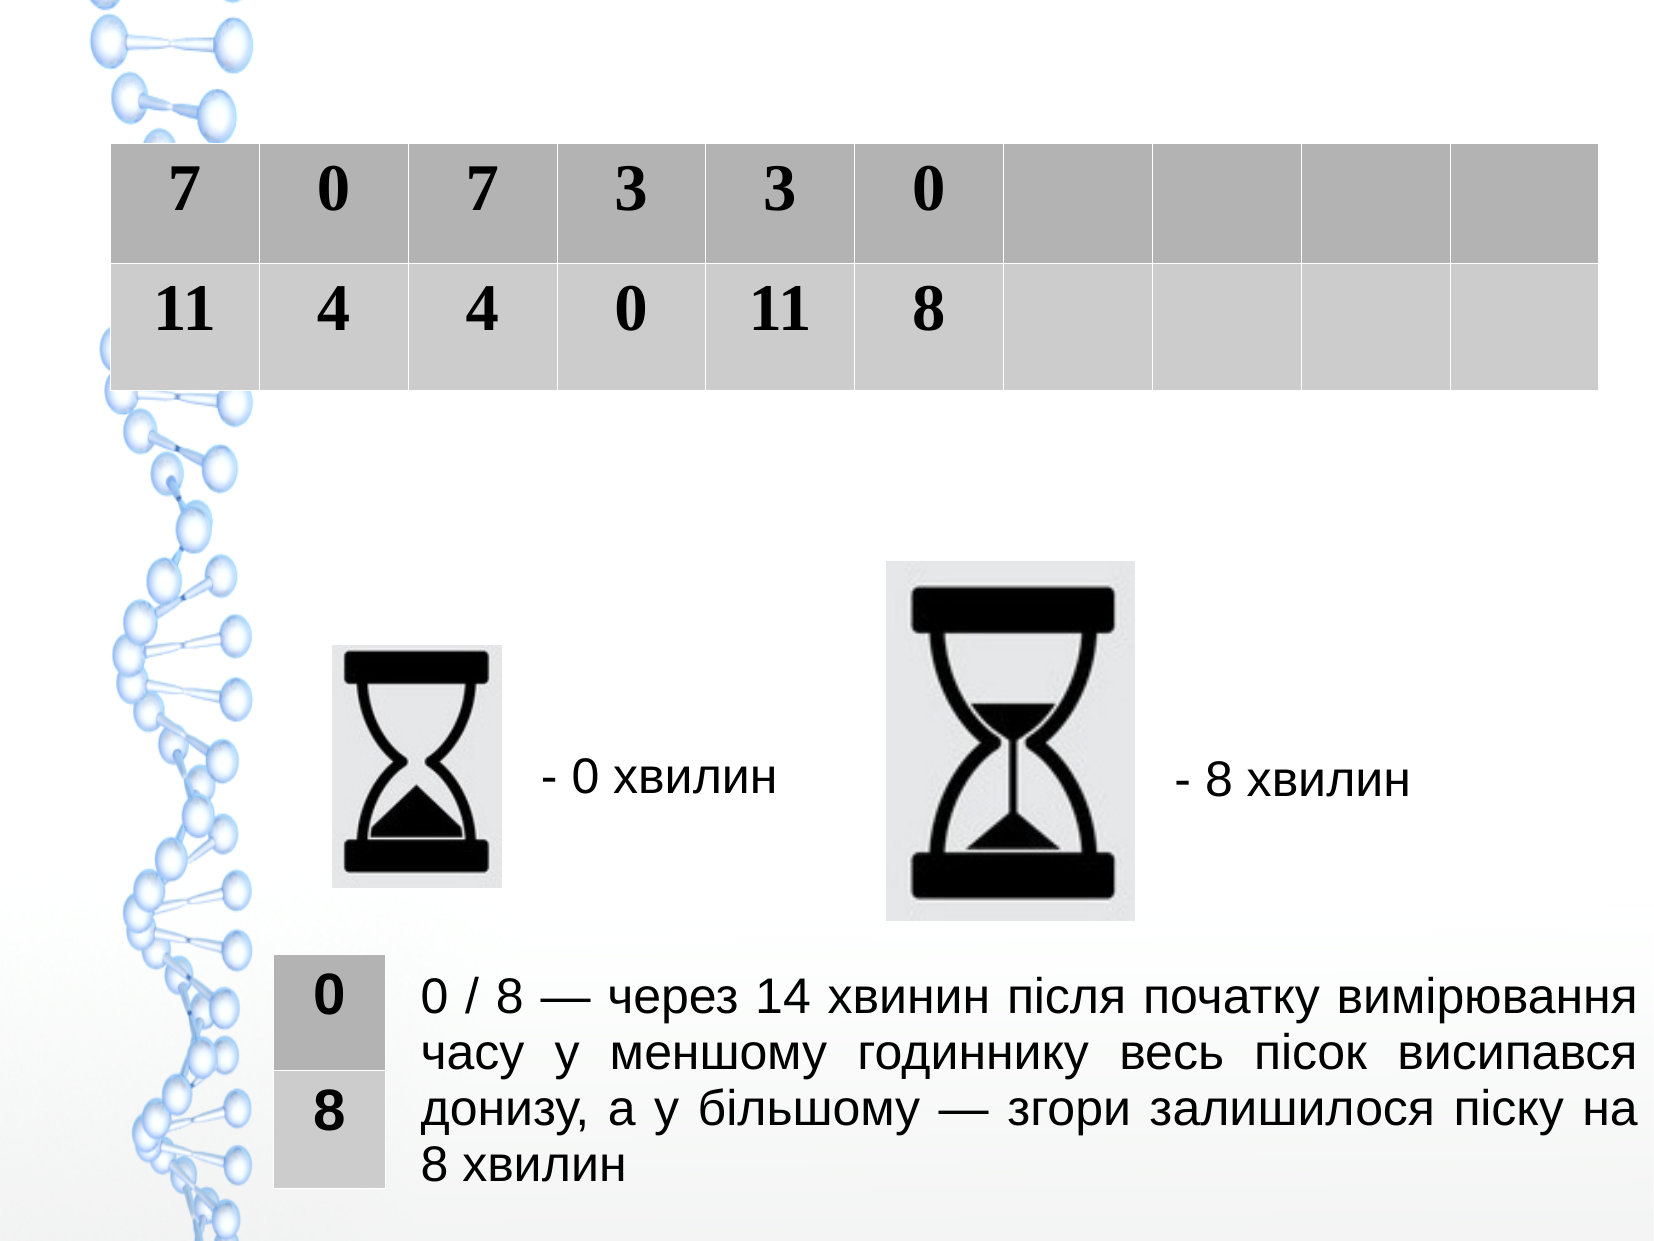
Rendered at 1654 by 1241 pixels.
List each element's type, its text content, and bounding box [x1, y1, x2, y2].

table_cell [1004, 264, 1152, 390]
table_header [1004, 144, 1152, 263]
text_box 0 / 8 — через 14 хвинин після початку вимірювання часу у меншому годиннику весь пісок висипався донизу, а у більшому — згори залишилося піску на 8 хвилин [405, 961, 1654, 1241]
table_header [1153, 144, 1301, 263]
table_cell 8 [274, 1071, 385, 1188]
table_cell 11 [706, 264, 854, 390]
picture [0, 0, 1654, 1241]
text_box - 8 хвилин [1159, 743, 1426, 815]
table_cell [1302, 264, 1450, 390]
table_header [1451, 144, 1598, 263]
table_header 3 [558, 144, 705, 263]
table_header 0 [260, 144, 408, 263]
table_cell 4 [260, 264, 408, 390]
table_cell 0 [558, 264, 705, 390]
table_header 3 [706, 144, 854, 263]
table_cell [1153, 264, 1301, 390]
table_cell 11 [111, 264, 259, 390]
table_cell 4 [409, 264, 557, 390]
table_header 0 [855, 144, 1003, 263]
table_cell 8 [855, 264, 1003, 390]
table_header [1302, 144, 1450, 263]
text_box - 0 хвилин [526, 740, 793, 812]
table_header 7 [409, 144, 557, 263]
table_cell [1451, 264, 1598, 390]
table_header 0 [274, 955, 385, 1070]
table_header 7 [111, 144, 259, 263]
